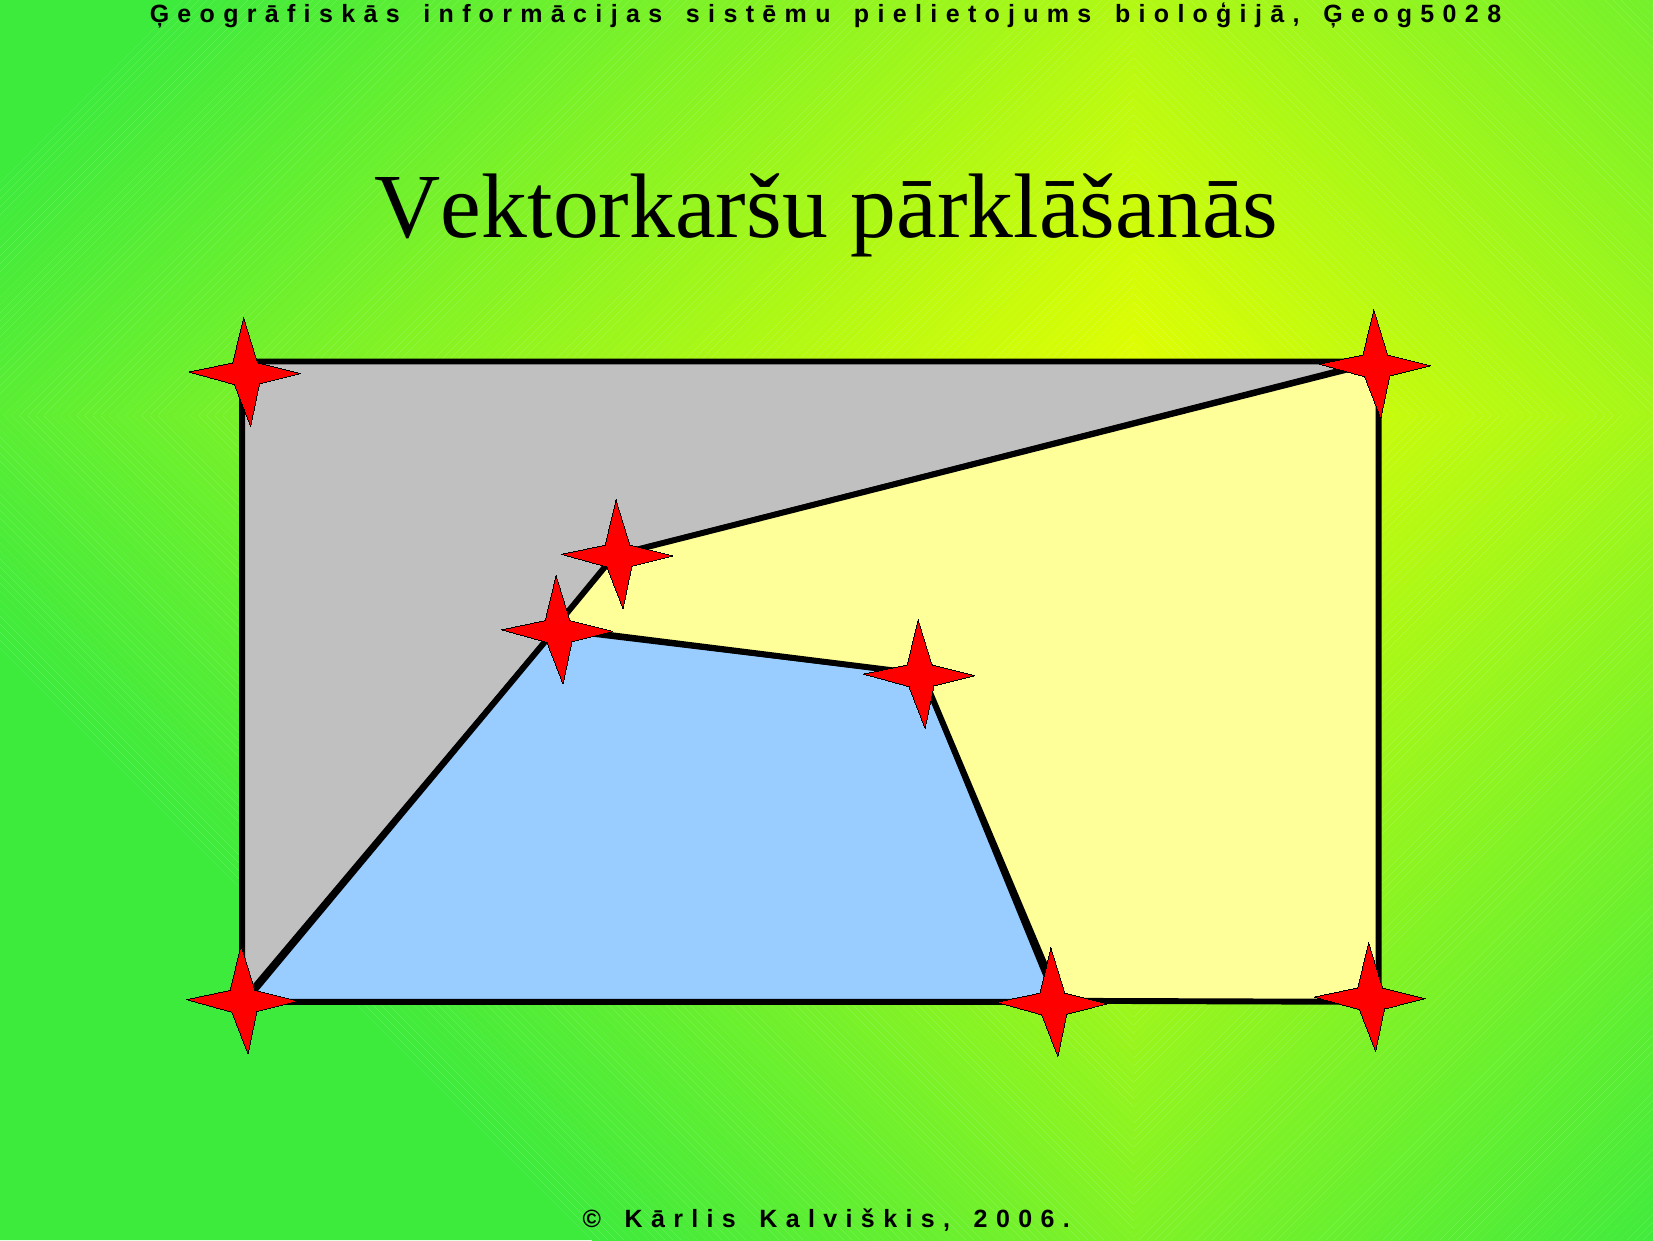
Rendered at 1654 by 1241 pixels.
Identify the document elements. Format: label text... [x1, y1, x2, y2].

text_box [186, 309, 1431, 1057]
title Vektorkaršu pārklāšanās [121, 102, 1534, 311]
